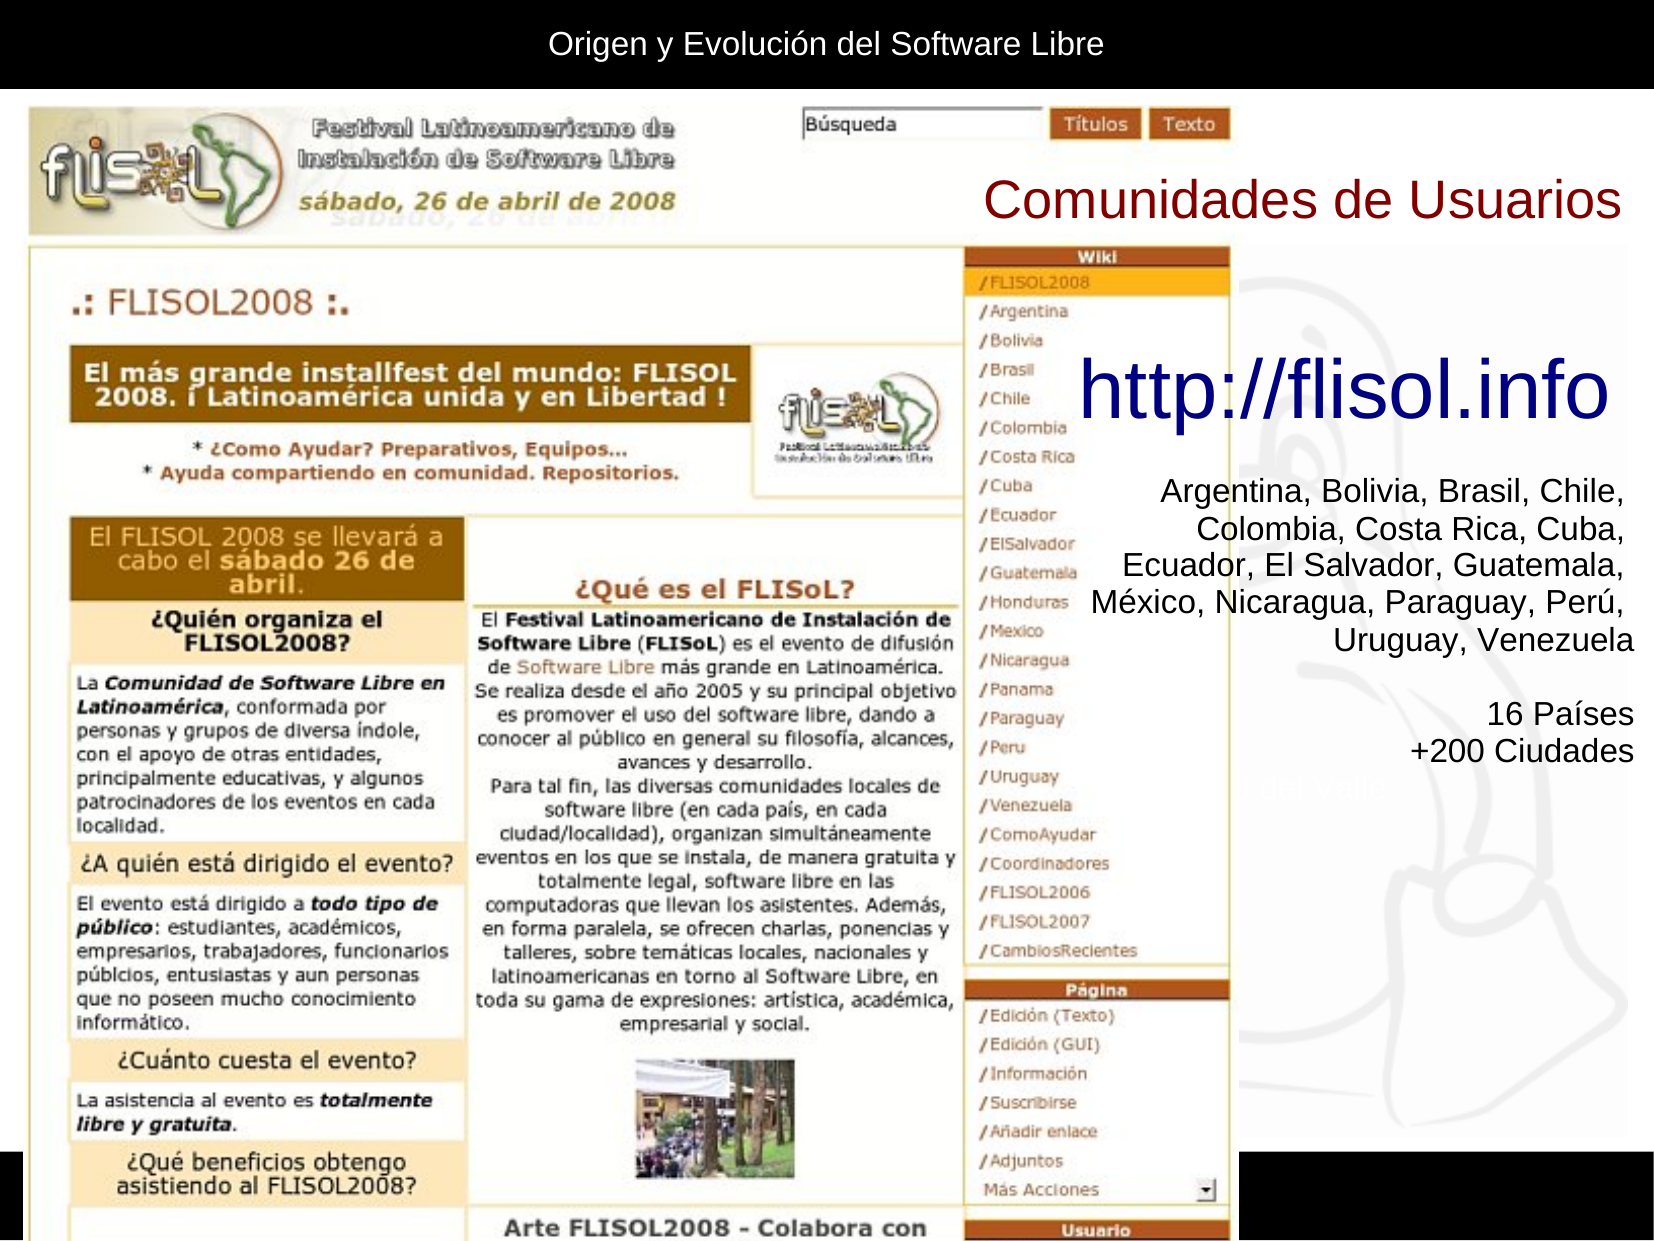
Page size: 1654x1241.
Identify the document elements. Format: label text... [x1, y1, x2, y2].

picture [23, 105, 1628, 1241]
title Comunidades de Usuarios [147, 147, 1625, 252]
text_box http://flisol.info Argentina, Bolivia, Brasil, Chile, Colombia, Costa Rica, Cuba, Ecuador, El Salvador, Guatemala, México, Nicaragua, Paraguay, Perú, Uruguay, Venezuela 16 Países +200 Ciudades [1078, 342, 1636, 863]
